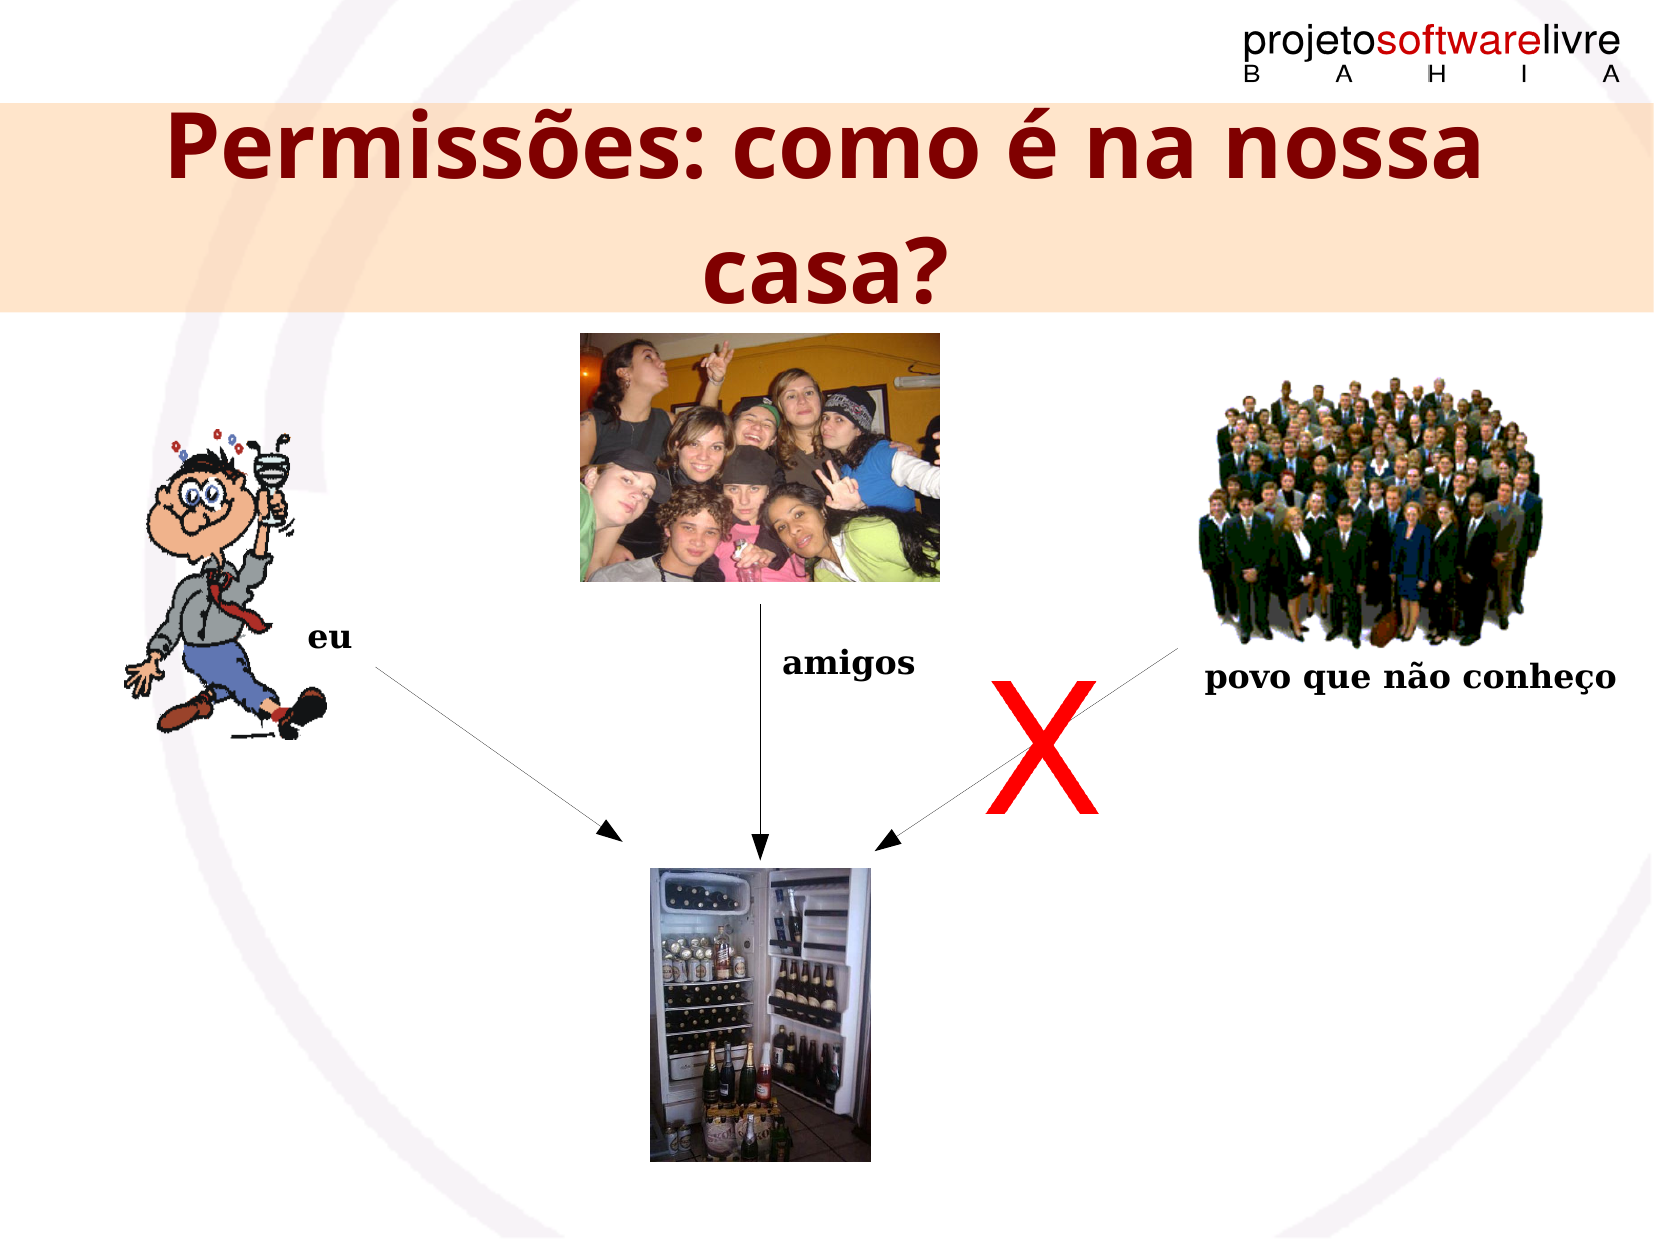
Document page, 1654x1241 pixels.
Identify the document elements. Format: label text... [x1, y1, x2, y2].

title [621, 294, 1654, 420]
text_box amigos [760, 643, 938, 683]
picture [0, 313, 1654, 1241]
text_box eu [327, 617, 374, 657]
title Permissões: como é na nossa casa? [48, 98, 1603, 313]
picture [0, 0, 1654, 103]
text_box povo que não conheço [1191, 657, 1631, 697]
